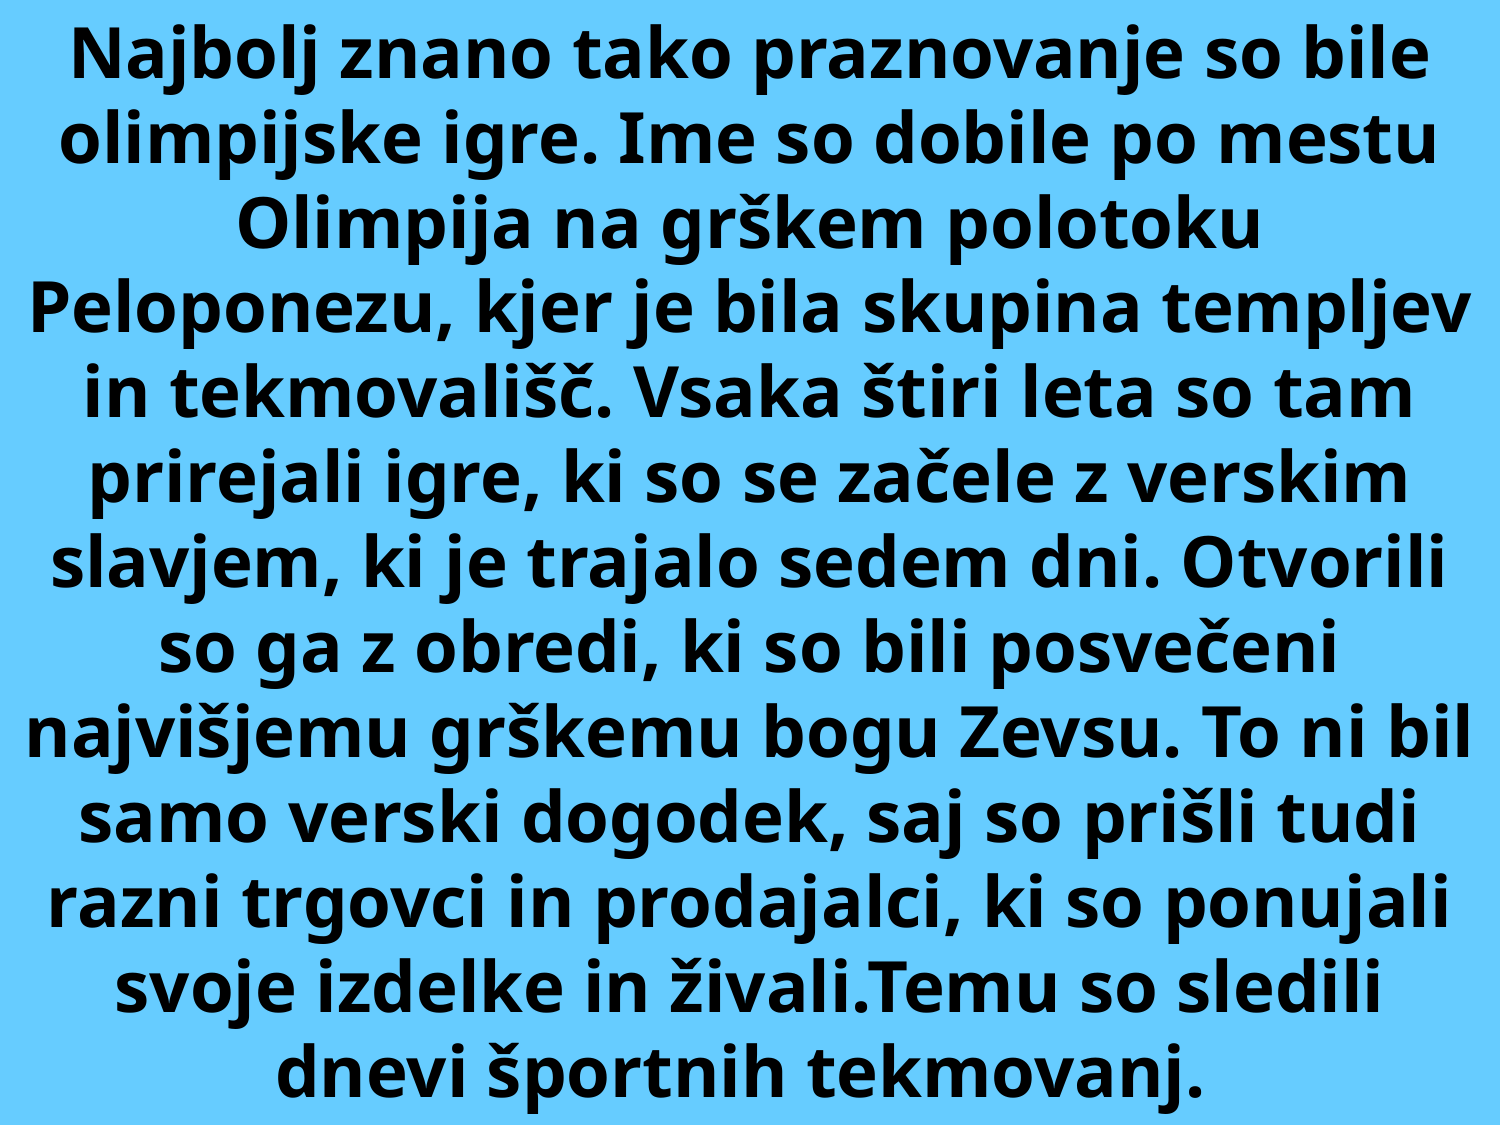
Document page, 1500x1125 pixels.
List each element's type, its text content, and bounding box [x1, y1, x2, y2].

text_box Najbolj znano tako praznovanje so bile olimpijske igre. Ime so dobile po mestu Olimpija na grškem polotoku Peloponezu, kjer je bila skupina templjev in tekmovališč. Vsaka štiri leta so tam prirejali igre, ki so se začele z verskim slavjem, ki je trajalo sedem dni. Otvorili so ga z obredi, ki so bili posvečeni najvišjemu grškemu bogu Zevsu. To ni bil samo verski dogodek, saj so prišli tudi razni trgovci in prodajalci, ki so ponujali svoje izdelke in živali.Temu so sledili dnevi športnih tekmovanj. [0, 0, 1500, 1119]
